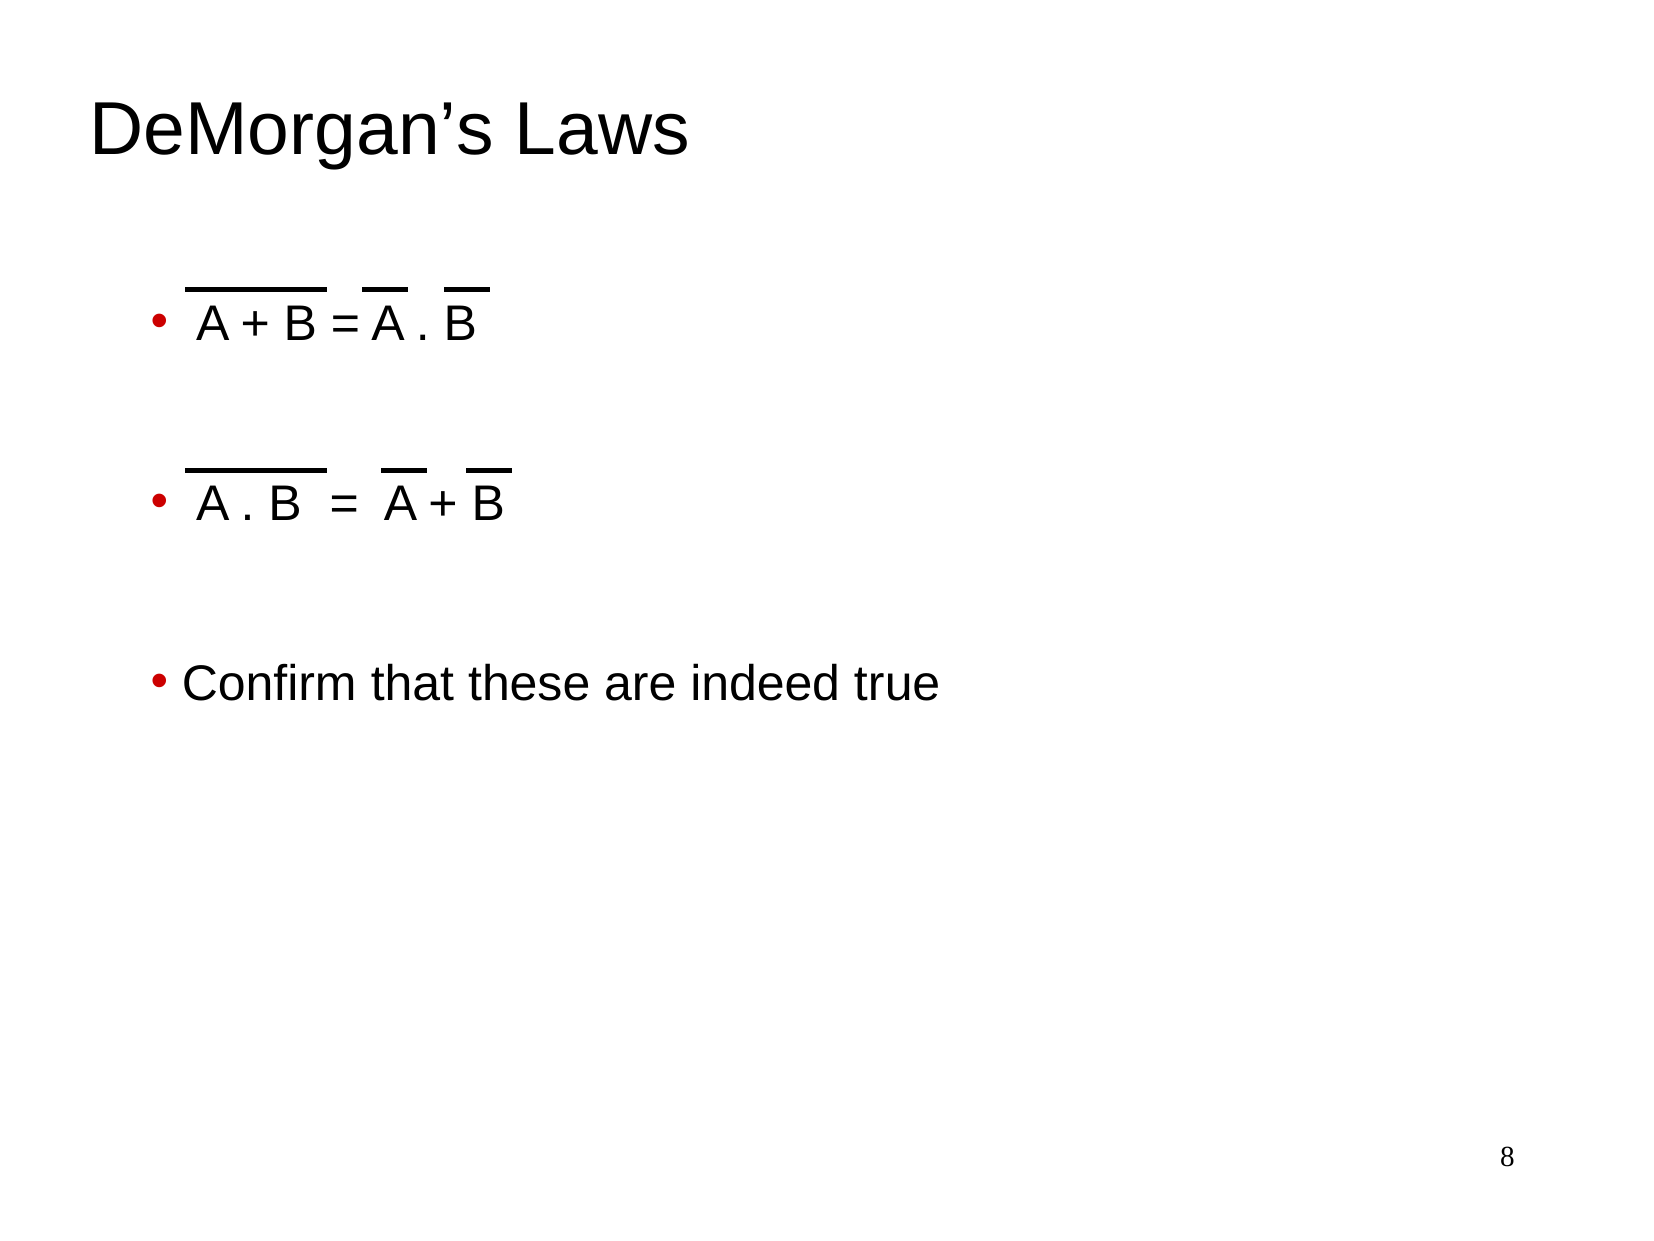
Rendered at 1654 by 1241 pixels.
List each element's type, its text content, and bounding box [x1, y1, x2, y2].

text_box A + B = A . B A . B = A + B Confirm that these are indeed true [135, 282, 956, 719]
text_box <number> [1184, 1129, 1530, 1213]
text_box DeMorgan’s Laws [74, 71, 706, 177]
